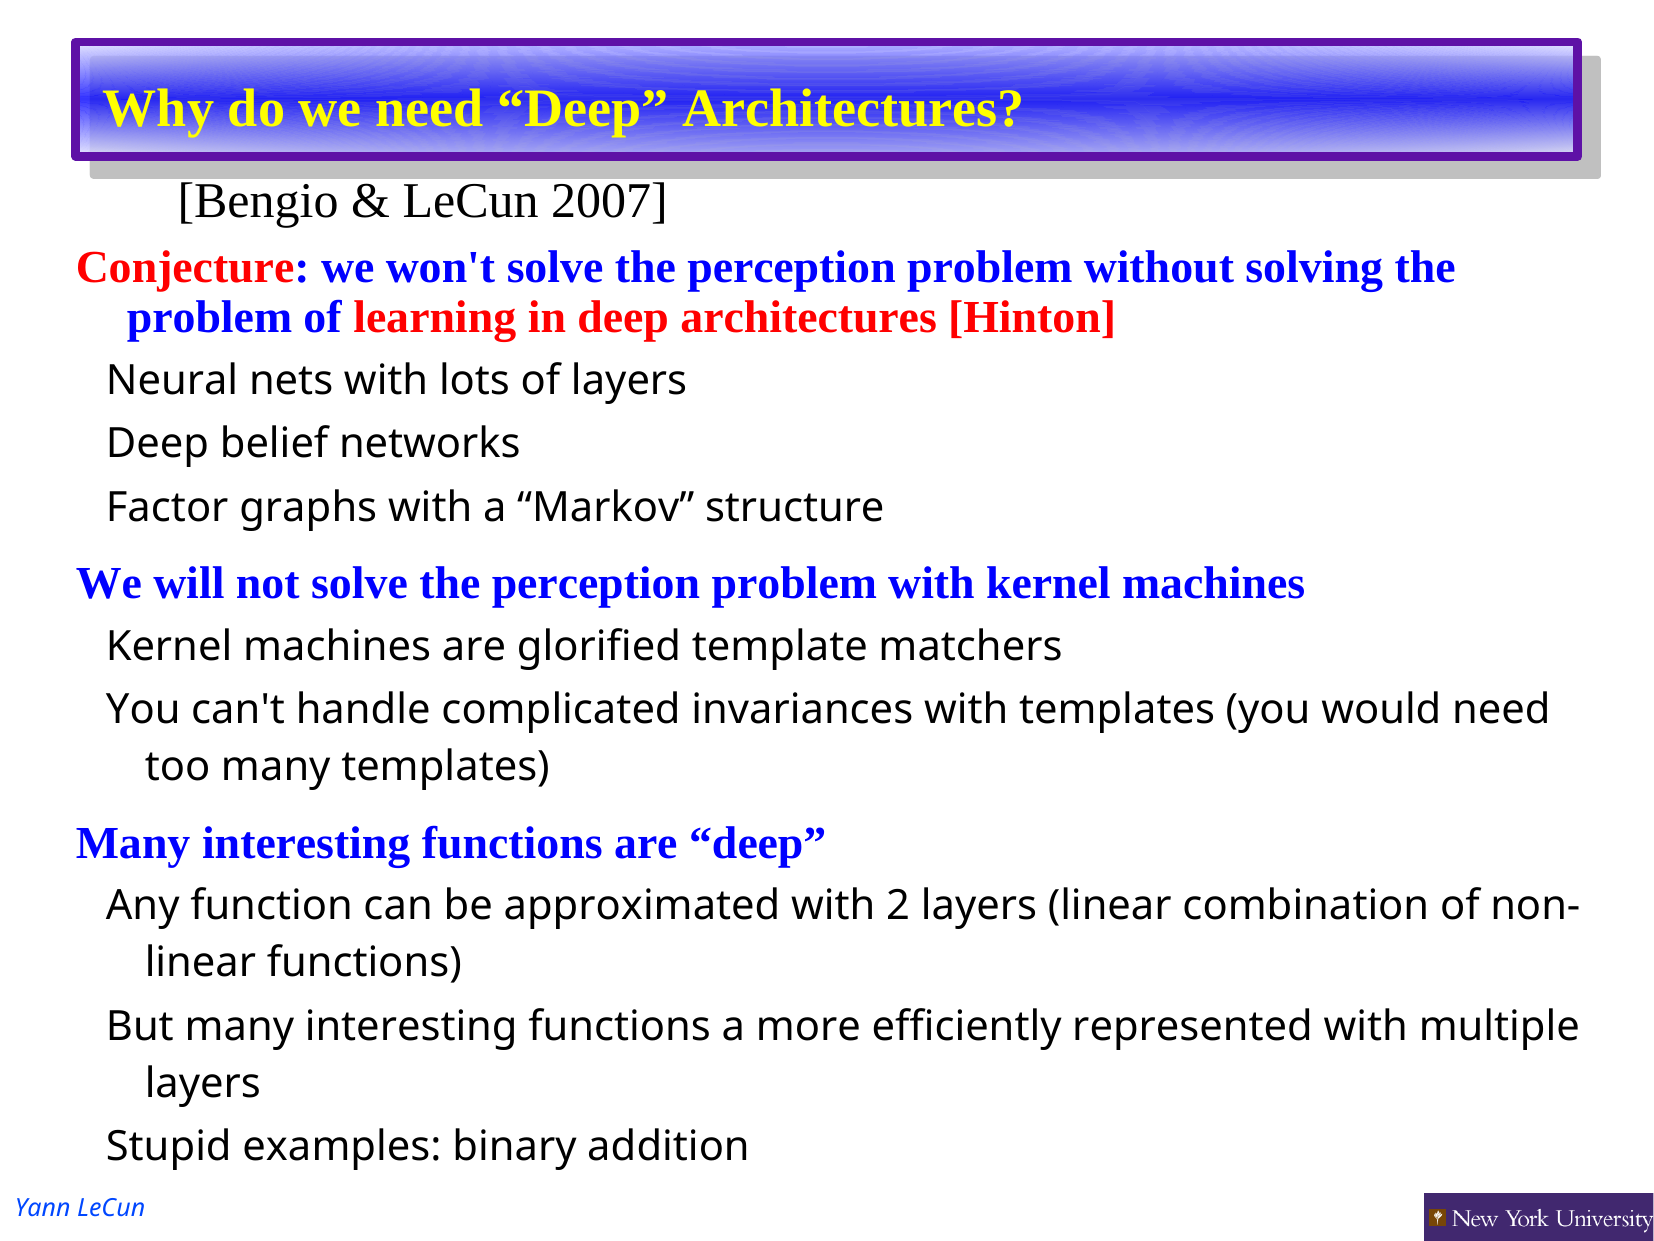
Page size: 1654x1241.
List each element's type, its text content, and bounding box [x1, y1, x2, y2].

title Why do we need “Deep” Architectures? [75, 41, 1578, 157]
text_box [Bengio & LeCun 2007] [177, 172, 669, 243]
picture [1424, 1193, 1654, 1241]
list Conjecture: we won't solve the perception problem without solving the problem of learning in deep architectures [Hinton] Neural nets with lots of layers Deep belief networks Factor graphs with a “Markov” structure We will not solve the perception problem with kernel machines Kernel machines are glorified template matchers You can't handle complicated invariances with templates (you would need too many templates) Many interesting functions are “deep” Any function can be approximated with 2 layers (linear combination of non-linear functions) But many interesting functions a more efficiently represented with multiple layers Stupid examples: binary addition [75, 241, 1597, 1177]
